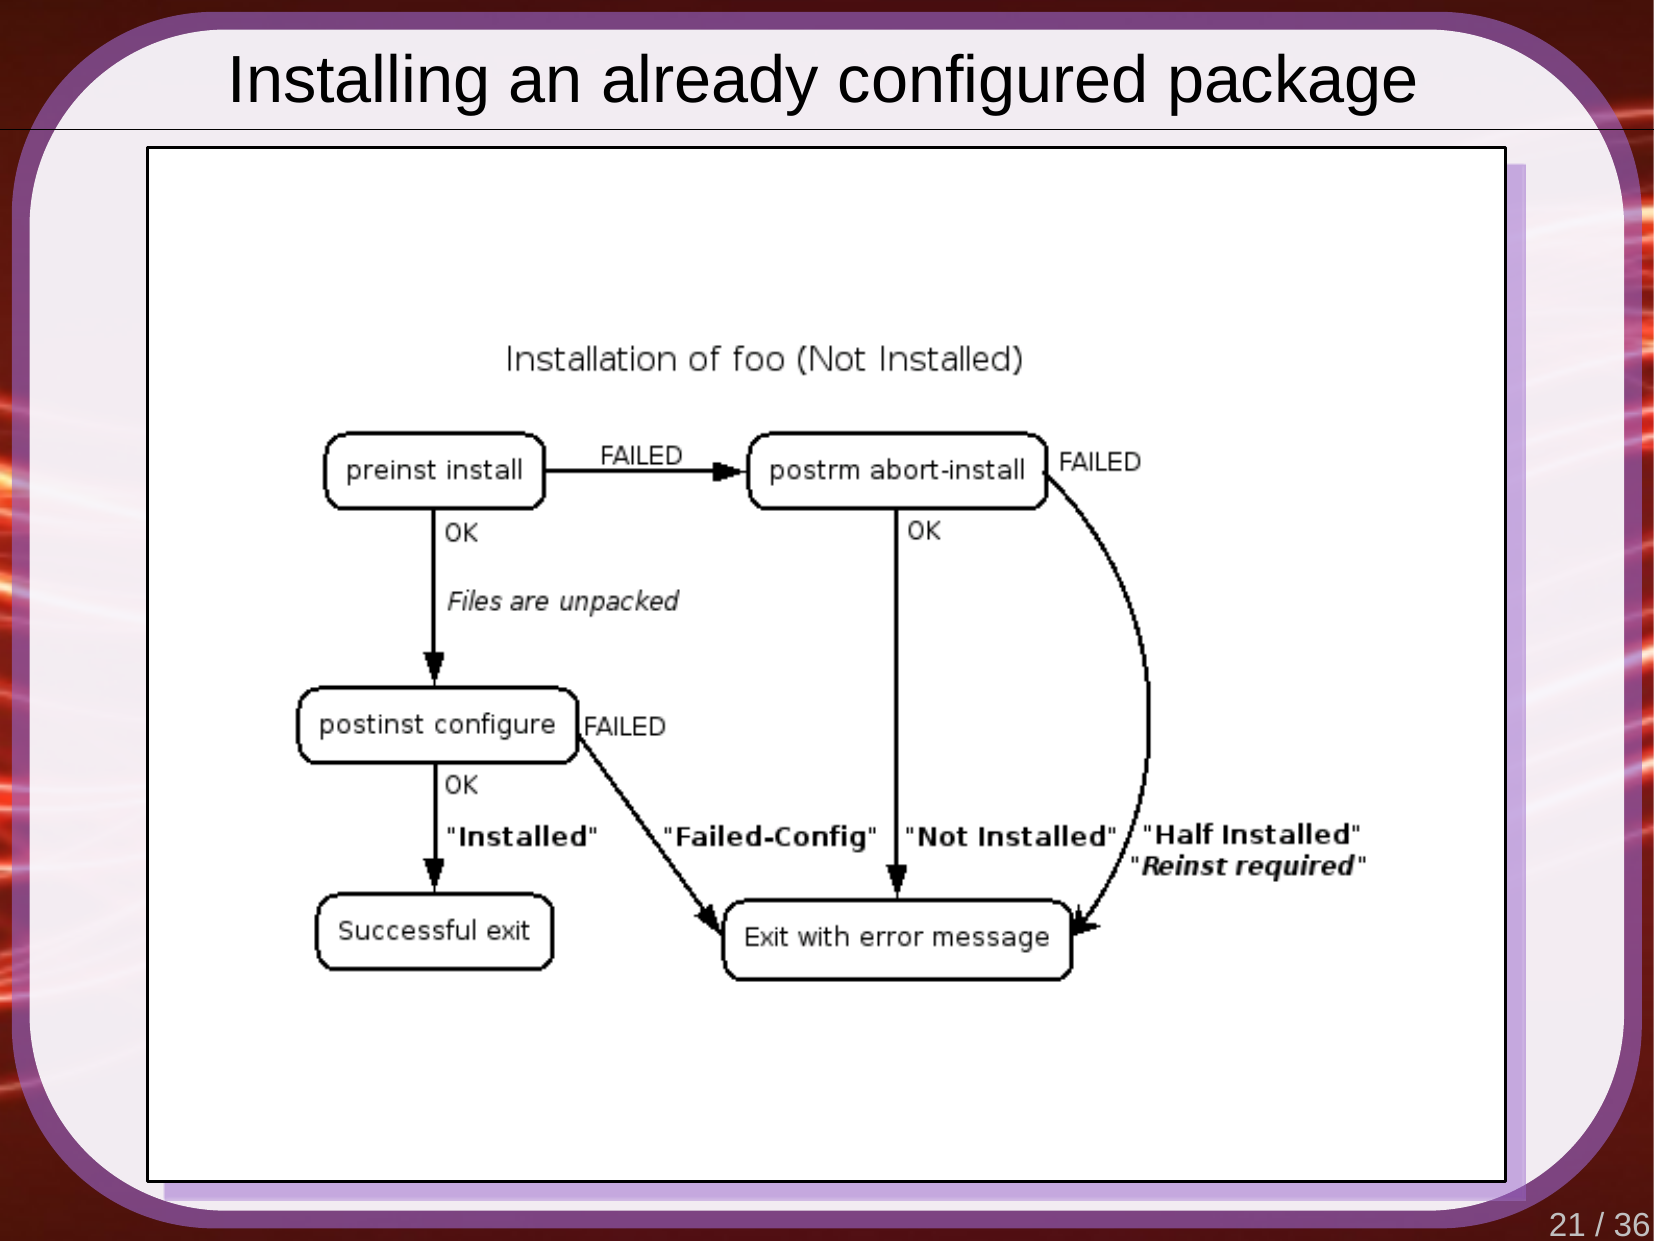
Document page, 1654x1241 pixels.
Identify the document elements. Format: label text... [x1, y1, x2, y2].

picture [0, 130, 1654, 1241]
picture [0, 0, 1654, 129]
title Installing an already configured package [82, 35, 1565, 125]
picture [286, 340, 1370, 1007]
